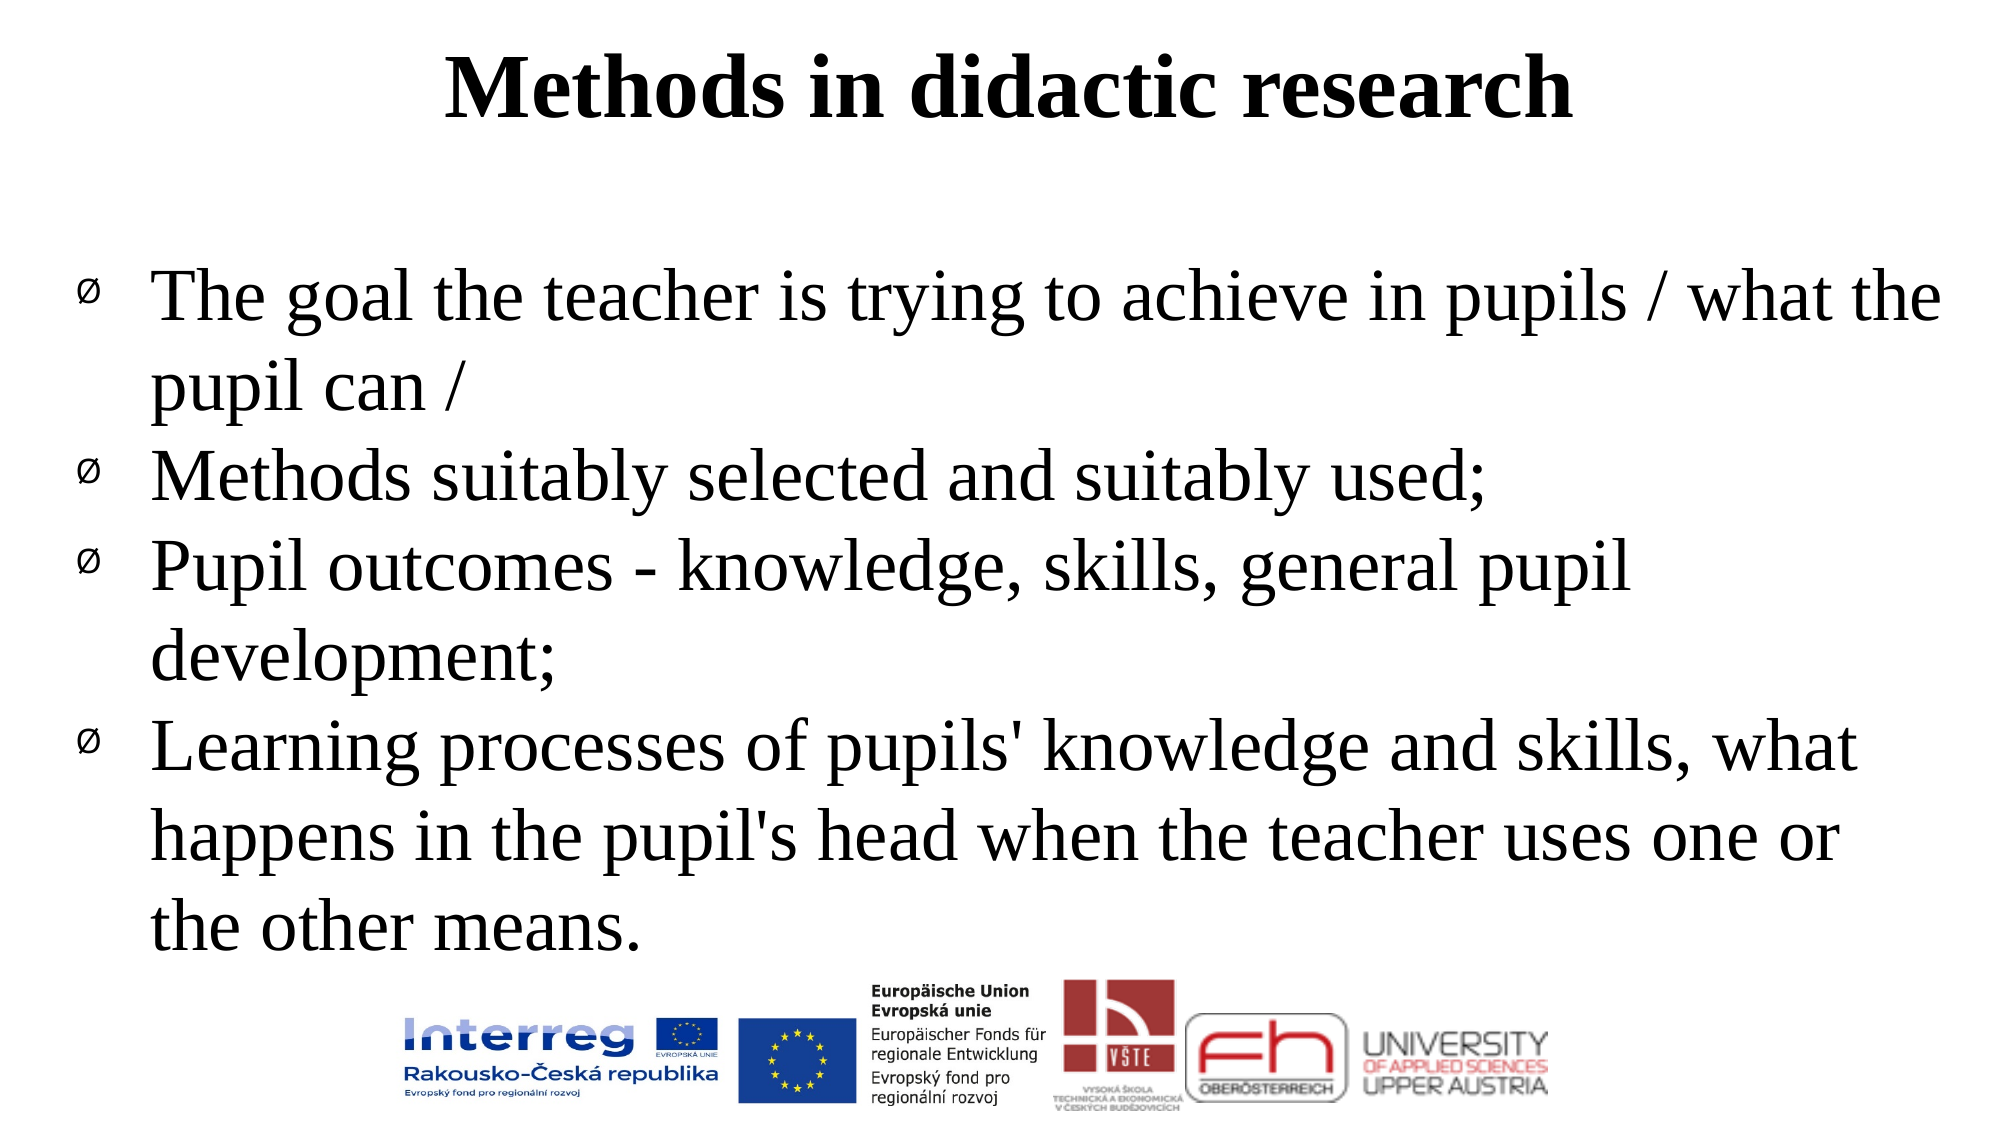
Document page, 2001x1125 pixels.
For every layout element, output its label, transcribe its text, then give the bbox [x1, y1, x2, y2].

text_box Methods in didactic research The goal the teacher is trying to achieve in pupils / what the pupil can / Methods suitably selected and suitably used; Pupil outcomes - knowledge, skills, general pupil development; Learning processes of pupils' knowledge and skills, what happens in the pupil's head when the teacher uses one or the other means. [60, 18, 1960, 1125]
